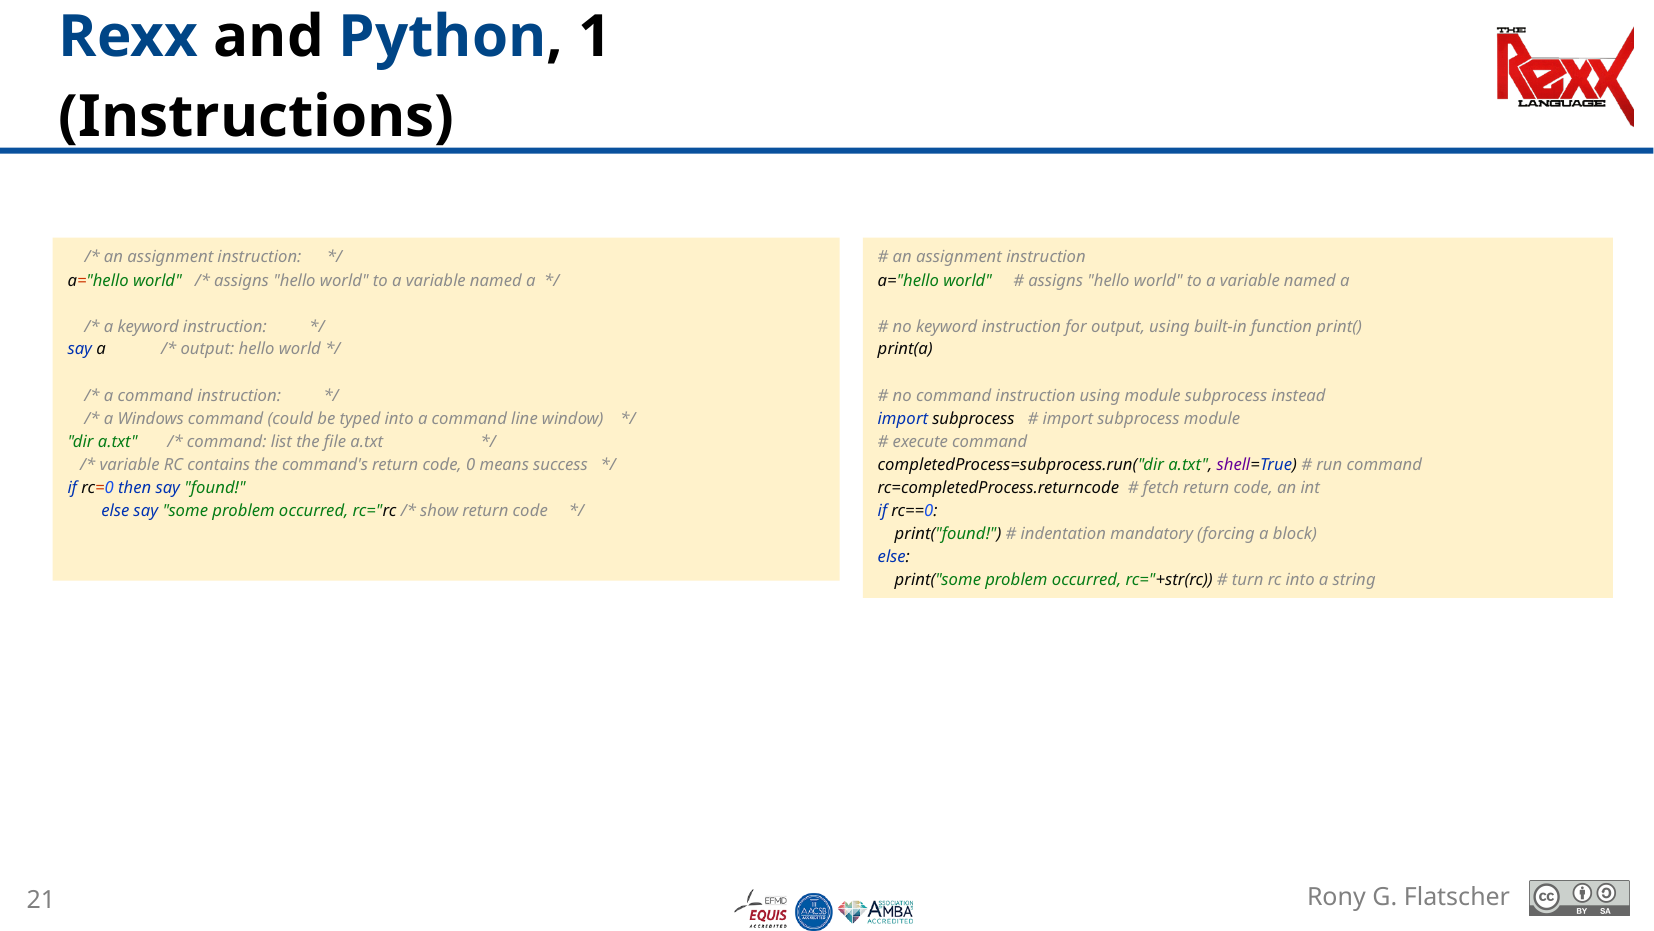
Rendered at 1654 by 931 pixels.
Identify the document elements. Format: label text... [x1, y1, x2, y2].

picture [1492, 18, 1634, 137]
text_box # an assignment instruction a="hello world" # assigns "hello world" to a variable named a # no keyword instruction for output, using built-in function print() print(a) # no command instruction using module subprocess instead import subprocess # import subprocess module # execute command completedProcess=subprocess.run("dir a.txt", shell=True) # run command rc=completedProcess.returncode # fetch return code, an int if rc==0: print("found!") # indentation mandatory (forcing a block) else: print("some problem occurred, rc="+str(rc)) # turn rc into a string [862, 237, 1613, 581]
title Rexx and Python, 1 (Instructions) [0, 0, 1654, 150]
picture [734, 889, 913, 931]
text_box /* an assignment instruction: */ a="hello world" /* assigns "hello world" to a variable named a */ /* a keyword instruction: */ say a /* output: hello world */ /* a command instruction: */ /* a Windows command (could be typed into a command line window) */ "dir a.txt" /* command: list the file a.txt */ /* variable RC contains the command's return code, 0 means success */ if rc=0 then say "found!" else say "some problem occurred, rc="rc /* show return code */ [52, 237, 840, 581]
